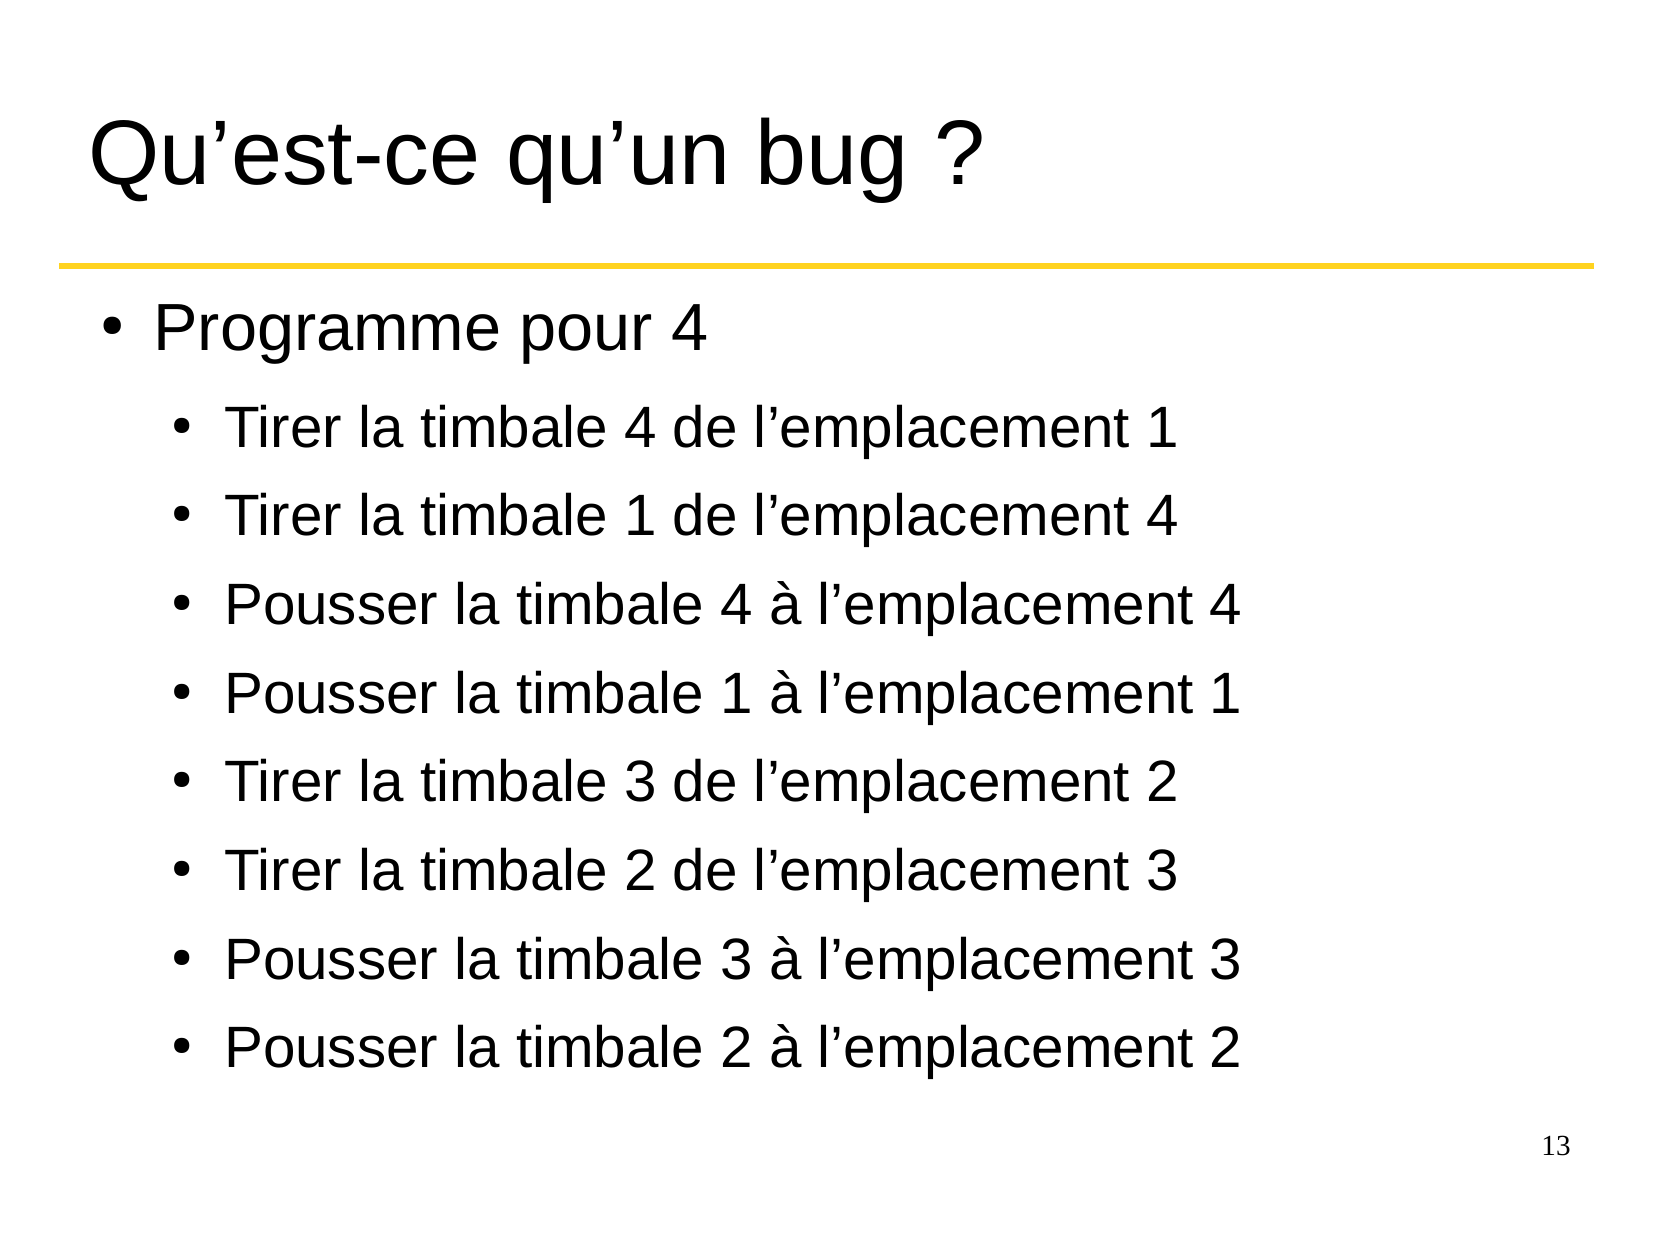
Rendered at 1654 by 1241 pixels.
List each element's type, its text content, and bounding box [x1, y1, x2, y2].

title Qu’est-ce qu’un bug ? [88, 49, 1571, 257]
list Programme pour 4 Tirer la timbale 4 de l’emplacement 1 Tirer la timbale 1 de l’emplacement 4 Pousser la timbale 4 à l’emplacement 4 Pousser la timbale 1 à l’emplacement 1 Tirer la timbale 3 de l’emplacement 2 Tirer la timbale 2 de l’emplacement 3 Pousser la timbale 3 à l’emplacement 3 Pousser la timbale 2 à l’emplacement 2 [82, 290, 1571, 1152]
